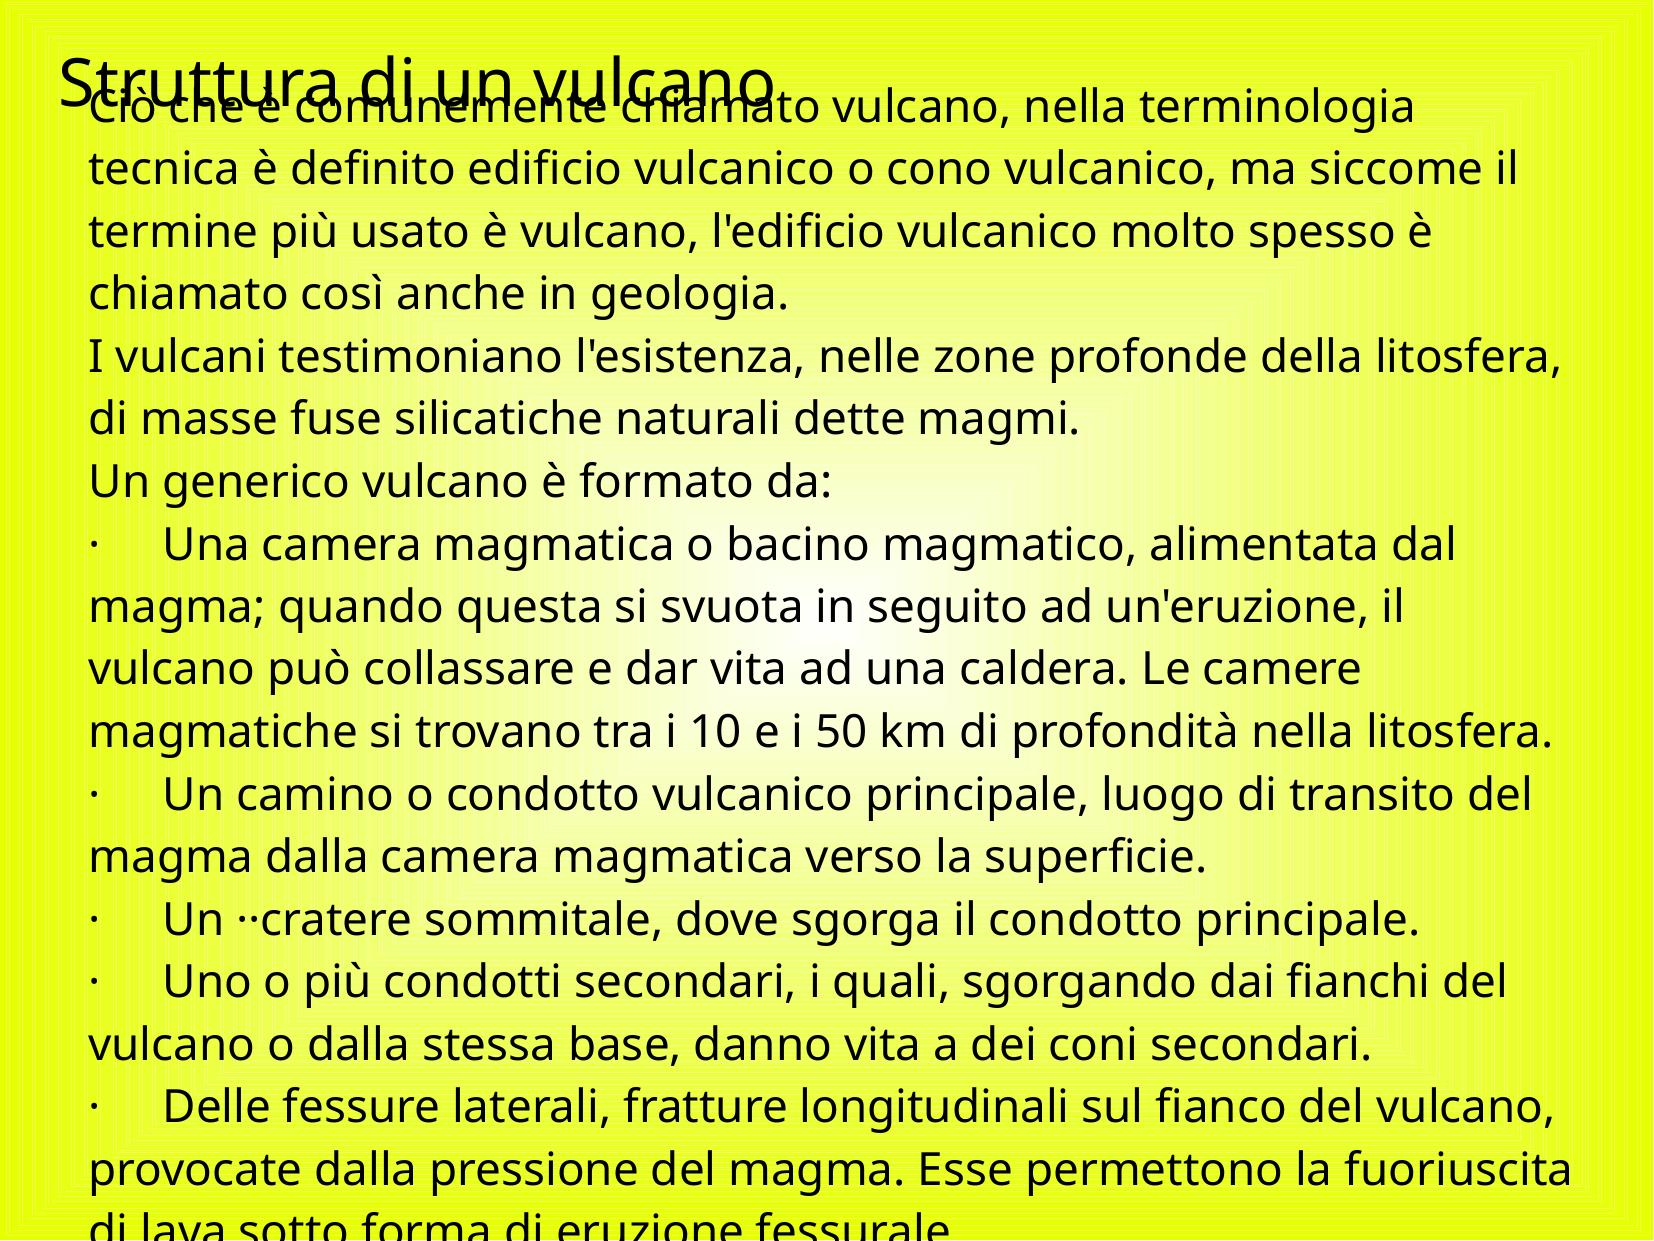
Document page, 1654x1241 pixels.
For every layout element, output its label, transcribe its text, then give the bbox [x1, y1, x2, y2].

title Struttura di un vulcano [59, 0, 1548, 178]
subtitle Ciò che è comunemente chiamato vulcano, nella terminologia tecnica è definito edificio vulcanico o cono vulcanico, ma siccome il termine più usato è vulcano, l'edificio vulcanico molto spesso è chiamato così anche in geologia. I vulcani testimoniano l'esistenza, nelle zone profonde della litosfera, di masse fuse silicatiche naturali dette magmi. Un generico vulcano è formato da: · Una camera magmatica o bacino magmatico, alimentata dal magma; quando questa si svuota in seguito ad un'eruzione, il vulcano può collassare e dar vita ad una caldera. Le camere magmatiche si trovano tra i 10 e i 50 km di profondità nella litosfera. · Un camino o condotto vulcanico principale, luogo di transito del magma dalla camera magmatica verso la superficie. · Un ··cratere sommitale, dove sgorga il condotto principale. · Uno o più condotti secondari, i quali, sgorgando dai fianchi del vulcano o dalla stessa base, danno vita a dei coni secondari. · Delle fessure laterali, fratture longitudinali sul fianco del vulcano, provocate dalla pressione del magma. Esse permettono la fuoriuscita di lava sotto forma di eruzione fessurale. [88, 212, 1577, 1197]
